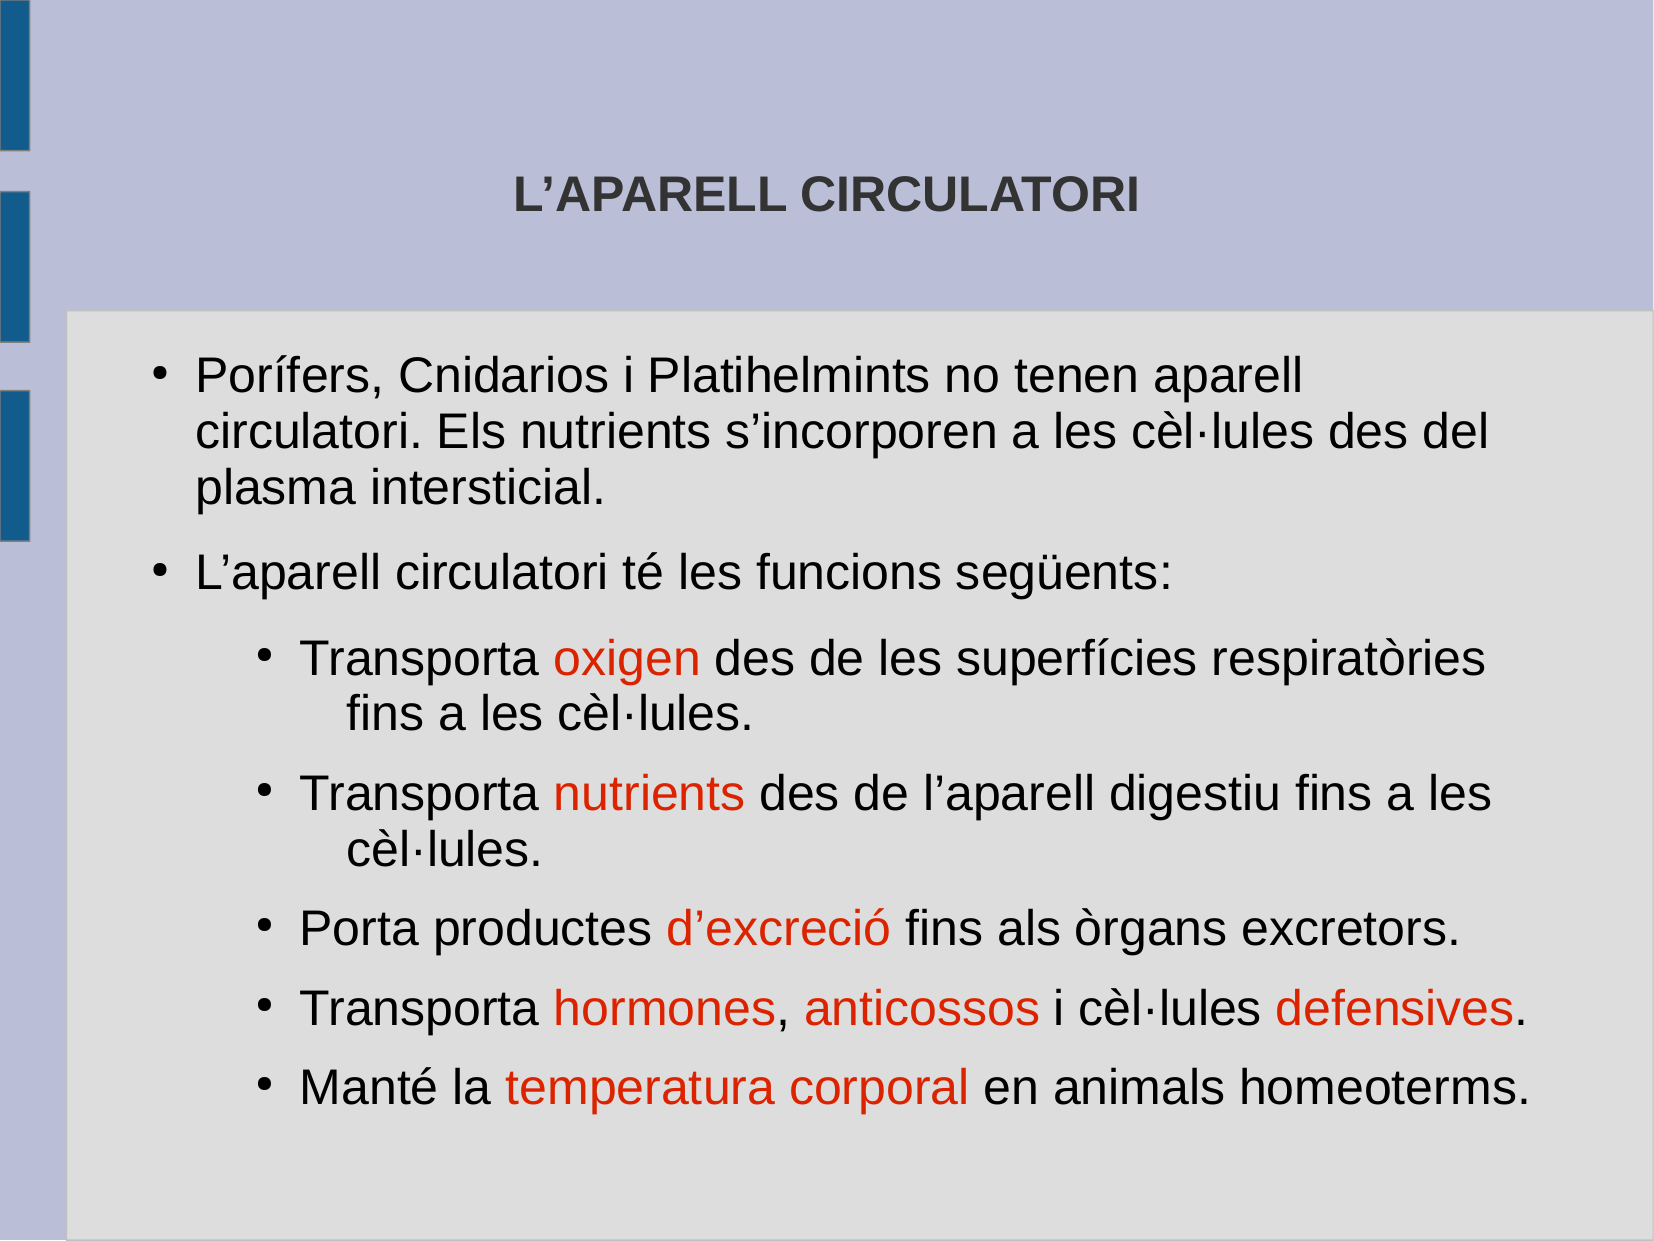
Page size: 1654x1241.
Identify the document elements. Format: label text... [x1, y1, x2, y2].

title L’APARELL CIRCULATORI [121, 91, 1534, 298]
list Porífers, Cnidarios i Platihelmints no tenen aparell circulatori. Els nutrients s’incorporen a les cèl·lules des del plasma intersticial. L’aparell circulatori té les funcions següents: Transporta oxigen des de les superfícies respiratòries fins a les cèl·lules. Transporta nutrients des de l’aparell digestiu fins a les cèl·lules. Porta productes d’excreció fins als òrgans excretors. Transporta hormones, anticossos i cèl·lules defensives. Manté la temperatura corporal en animals homeoterms. [121, 344, 1534, 1241]
